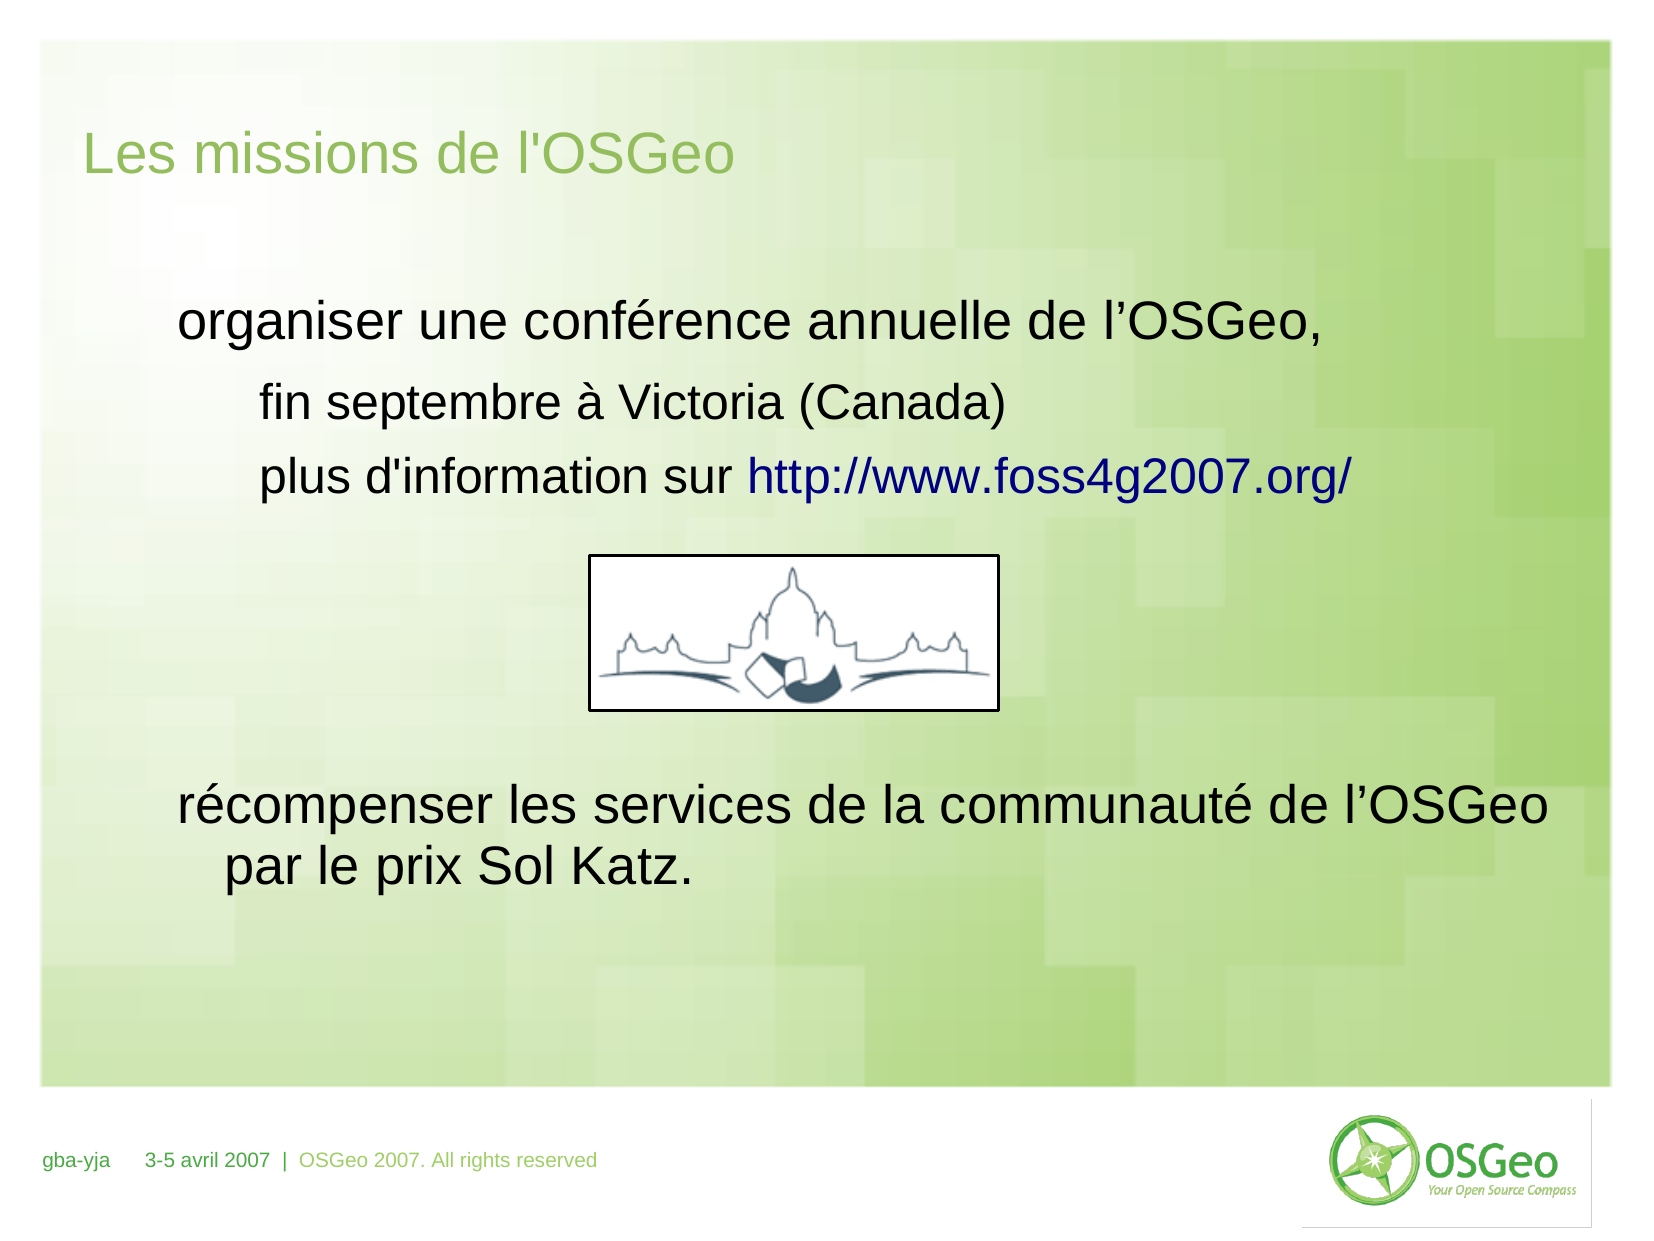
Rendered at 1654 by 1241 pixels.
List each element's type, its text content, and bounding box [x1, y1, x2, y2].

title Les missions de l'OSGeo [82, 49, 1571, 257]
picture [0, 1, 1654, 1239]
list organiser une conférence annuelle de l’OSGeo, fin septembre à Victoria (Canada) plus d'information sur http://www.foss4g2007.org/ récompenser les services de la communauté de l’OSGeo par le prix Sol Katz. [82, 290, 1571, 1109]
